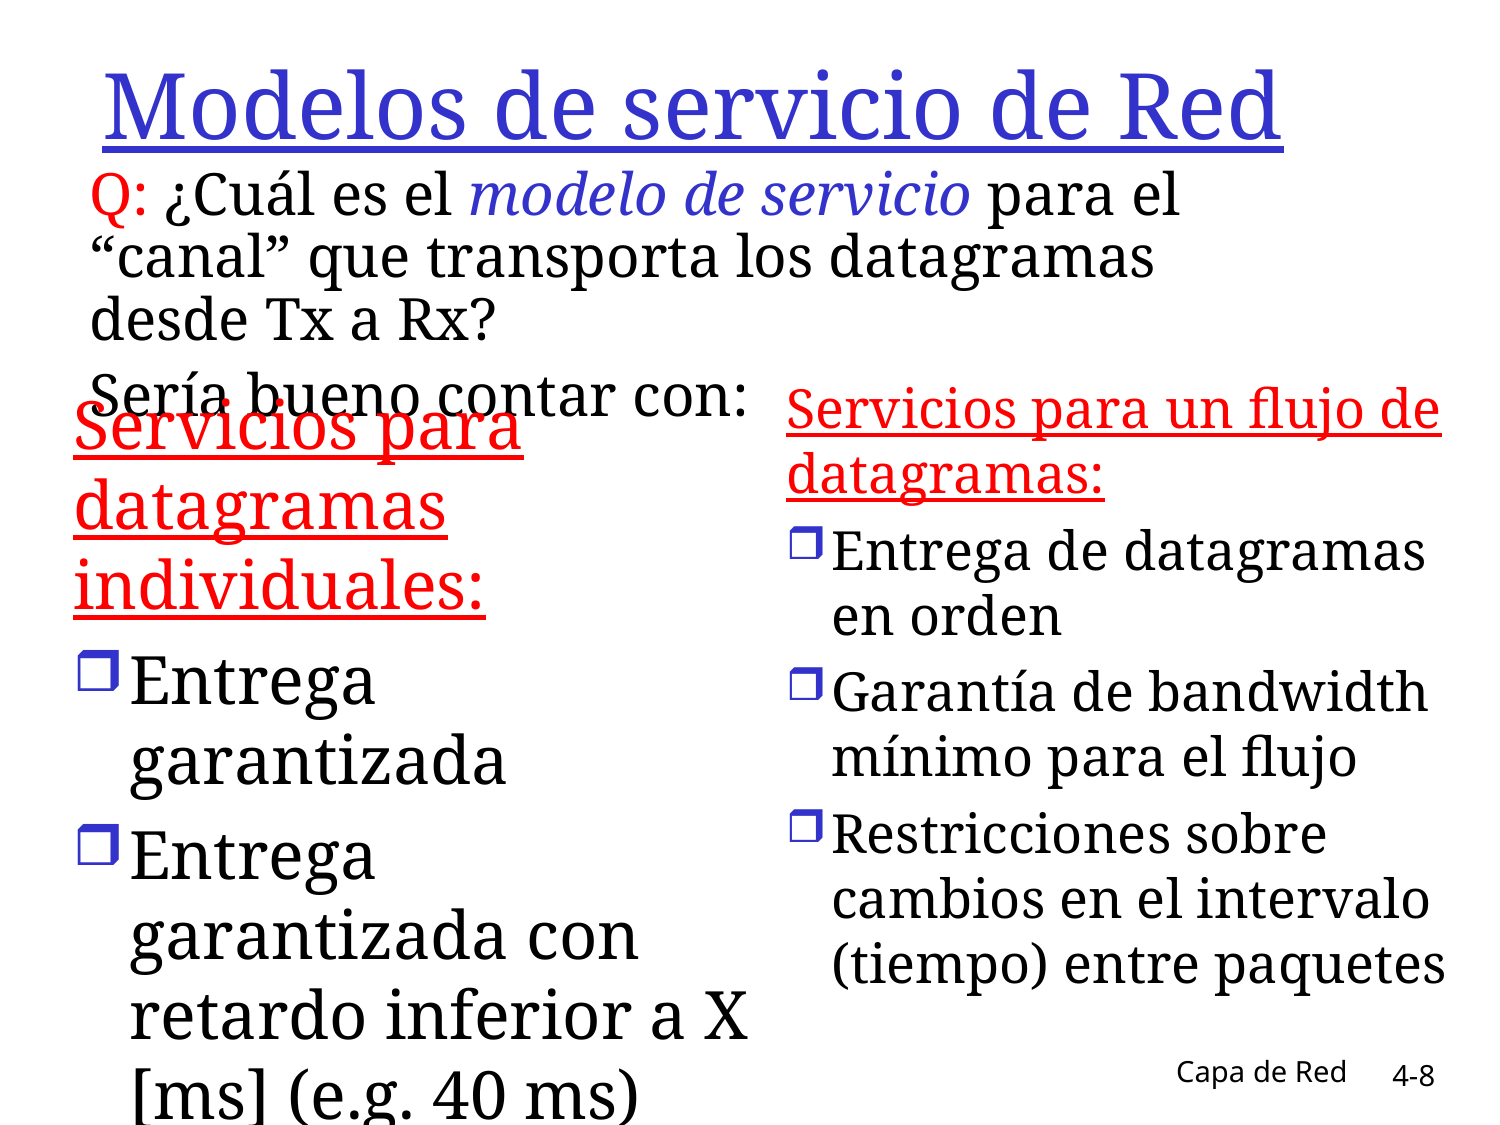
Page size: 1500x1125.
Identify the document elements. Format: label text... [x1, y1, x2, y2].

text_box Q: ¿Cuál es el modelo de servicio para el “canal” que transporta los datagramas desde Tx a Rx? Sería bueno contar con: [75, 156, 1315, 437]
title Modelos de servicio de Red [87, 15, 1426, 196]
list Servicios para datagramas individuales: Entrega garantizada Entrega garantizada con retardo inferior a X [ms] (e.g. 40 ms) [73, 382, 751, 946]
list Servicios para un flujo de datagramas: Entrega de datagramas en orden Garantía de bandwidth mínimo para el flujo Restricciones sobre cambios en el intervalo (tiempo) entre paquetes [786, 375, 1463, 1051]
